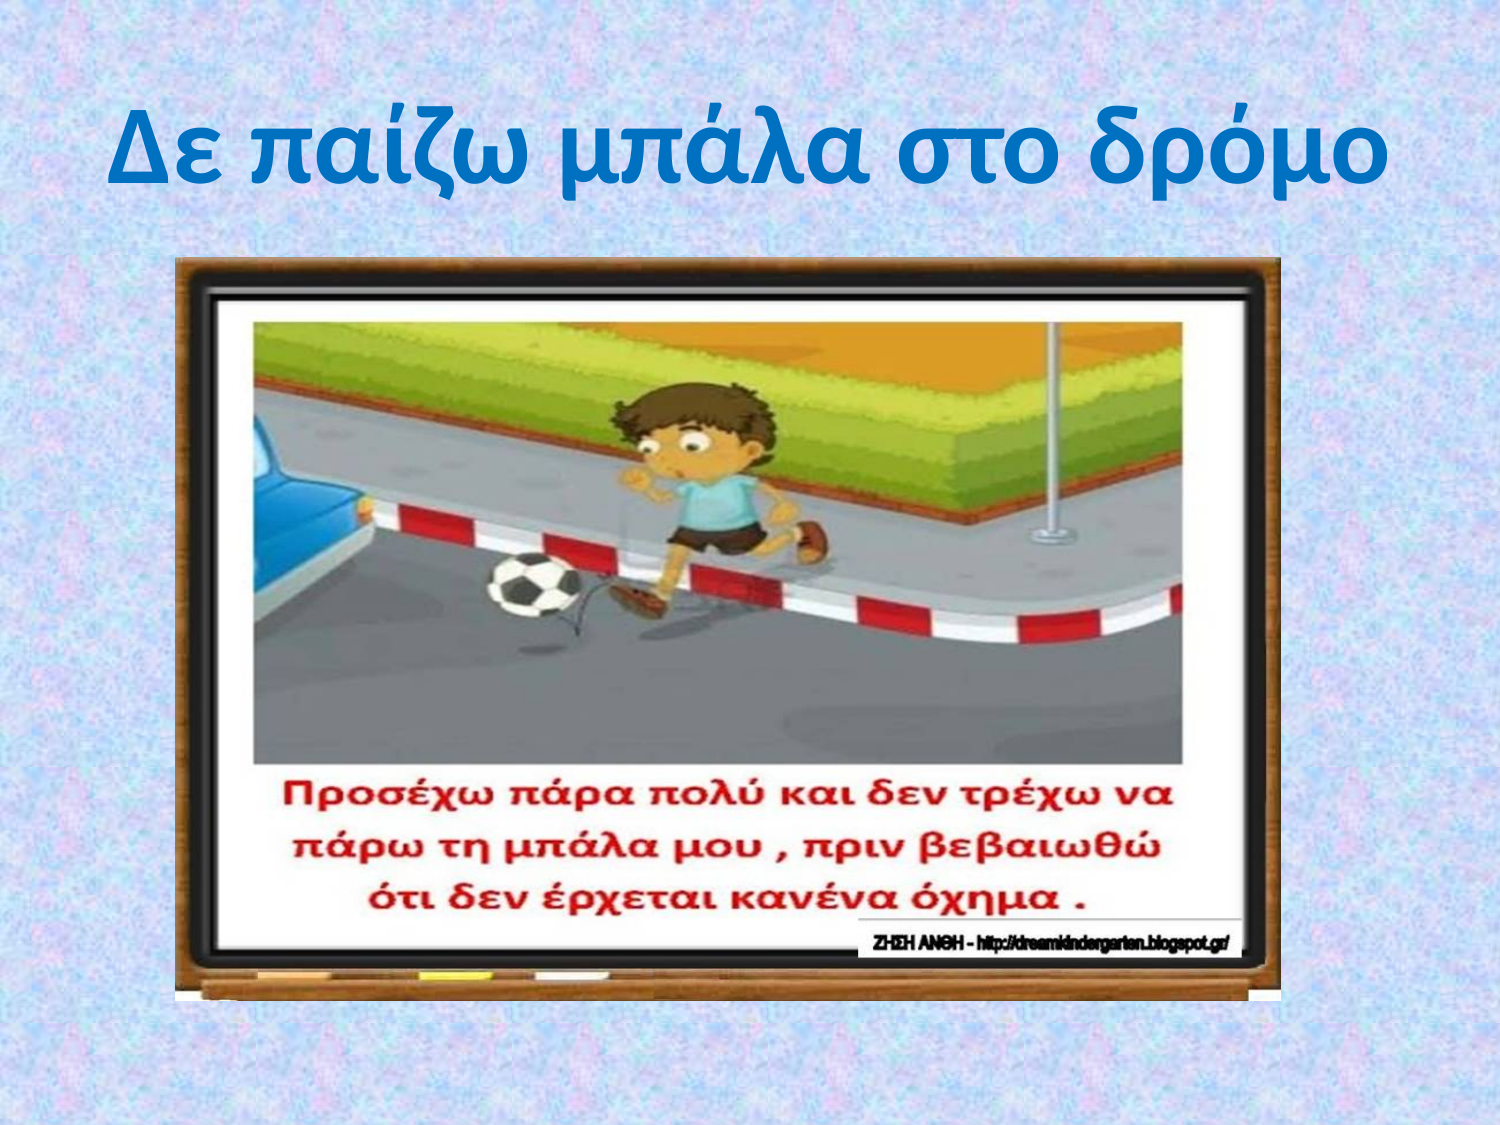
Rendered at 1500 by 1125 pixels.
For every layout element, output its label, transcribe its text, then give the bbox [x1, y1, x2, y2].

picture [0, 0, 1500, 1125]
title Δε παίζω μπάλα στο δρόμο [75, 45, 1425, 233]
